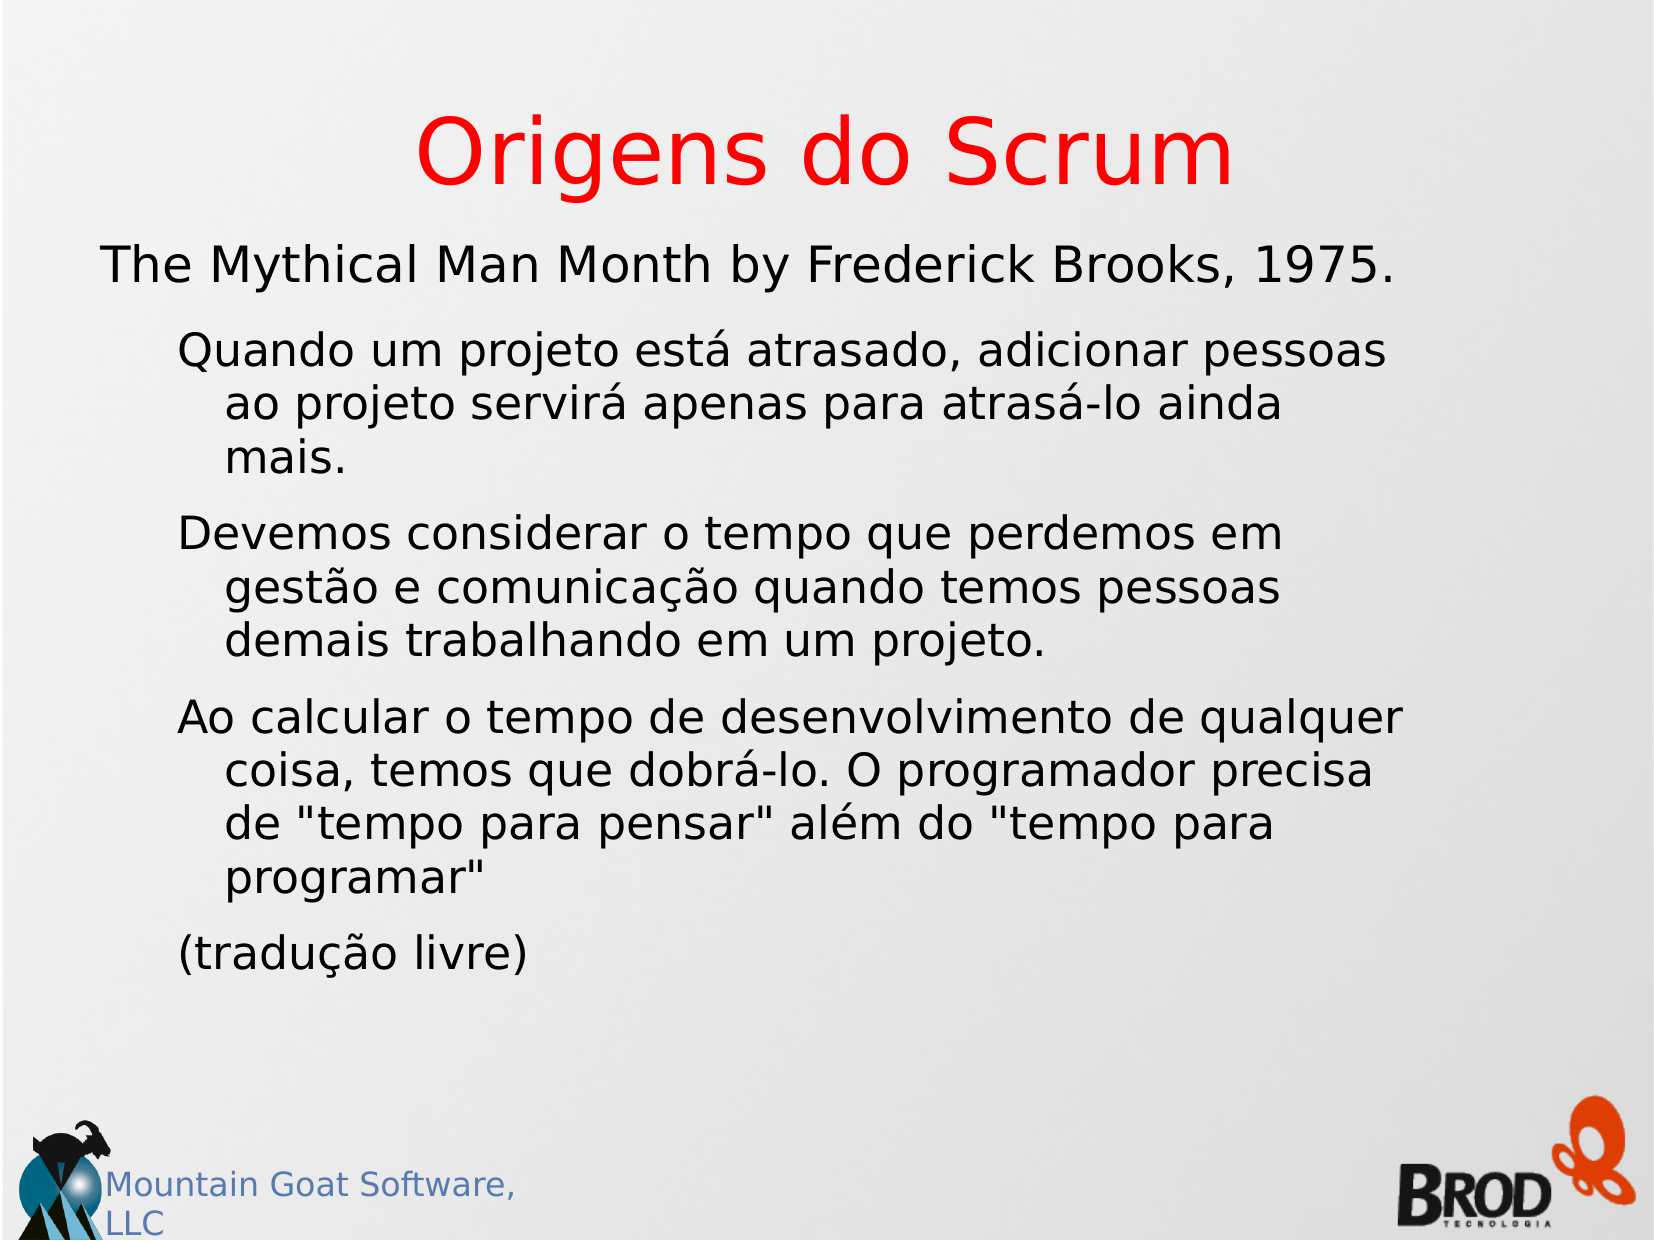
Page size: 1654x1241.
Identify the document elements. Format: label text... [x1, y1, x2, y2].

title Origens do Scrum [82, 49, 1571, 257]
picture [2, 0, 1654, 1241]
list The Mythical Man Month by Frederick Brooks, 1975. Quando um projeto está atrasado, adicionar pessoas ao projeto servirá apenas para atrasá-lo ainda mais. Devemos considerar o tempo que perdemos em gestão e comunicação quando temos pessoas demais trabalhando em um projeto. Ao calcular o tempo de desenvolvimento de qualquer coisa, temos que dobrá-lo. O programador precisa de "tempo para pensar" além do "tempo para programar" (tradução livre) [82, 236, 1418, 1055]
